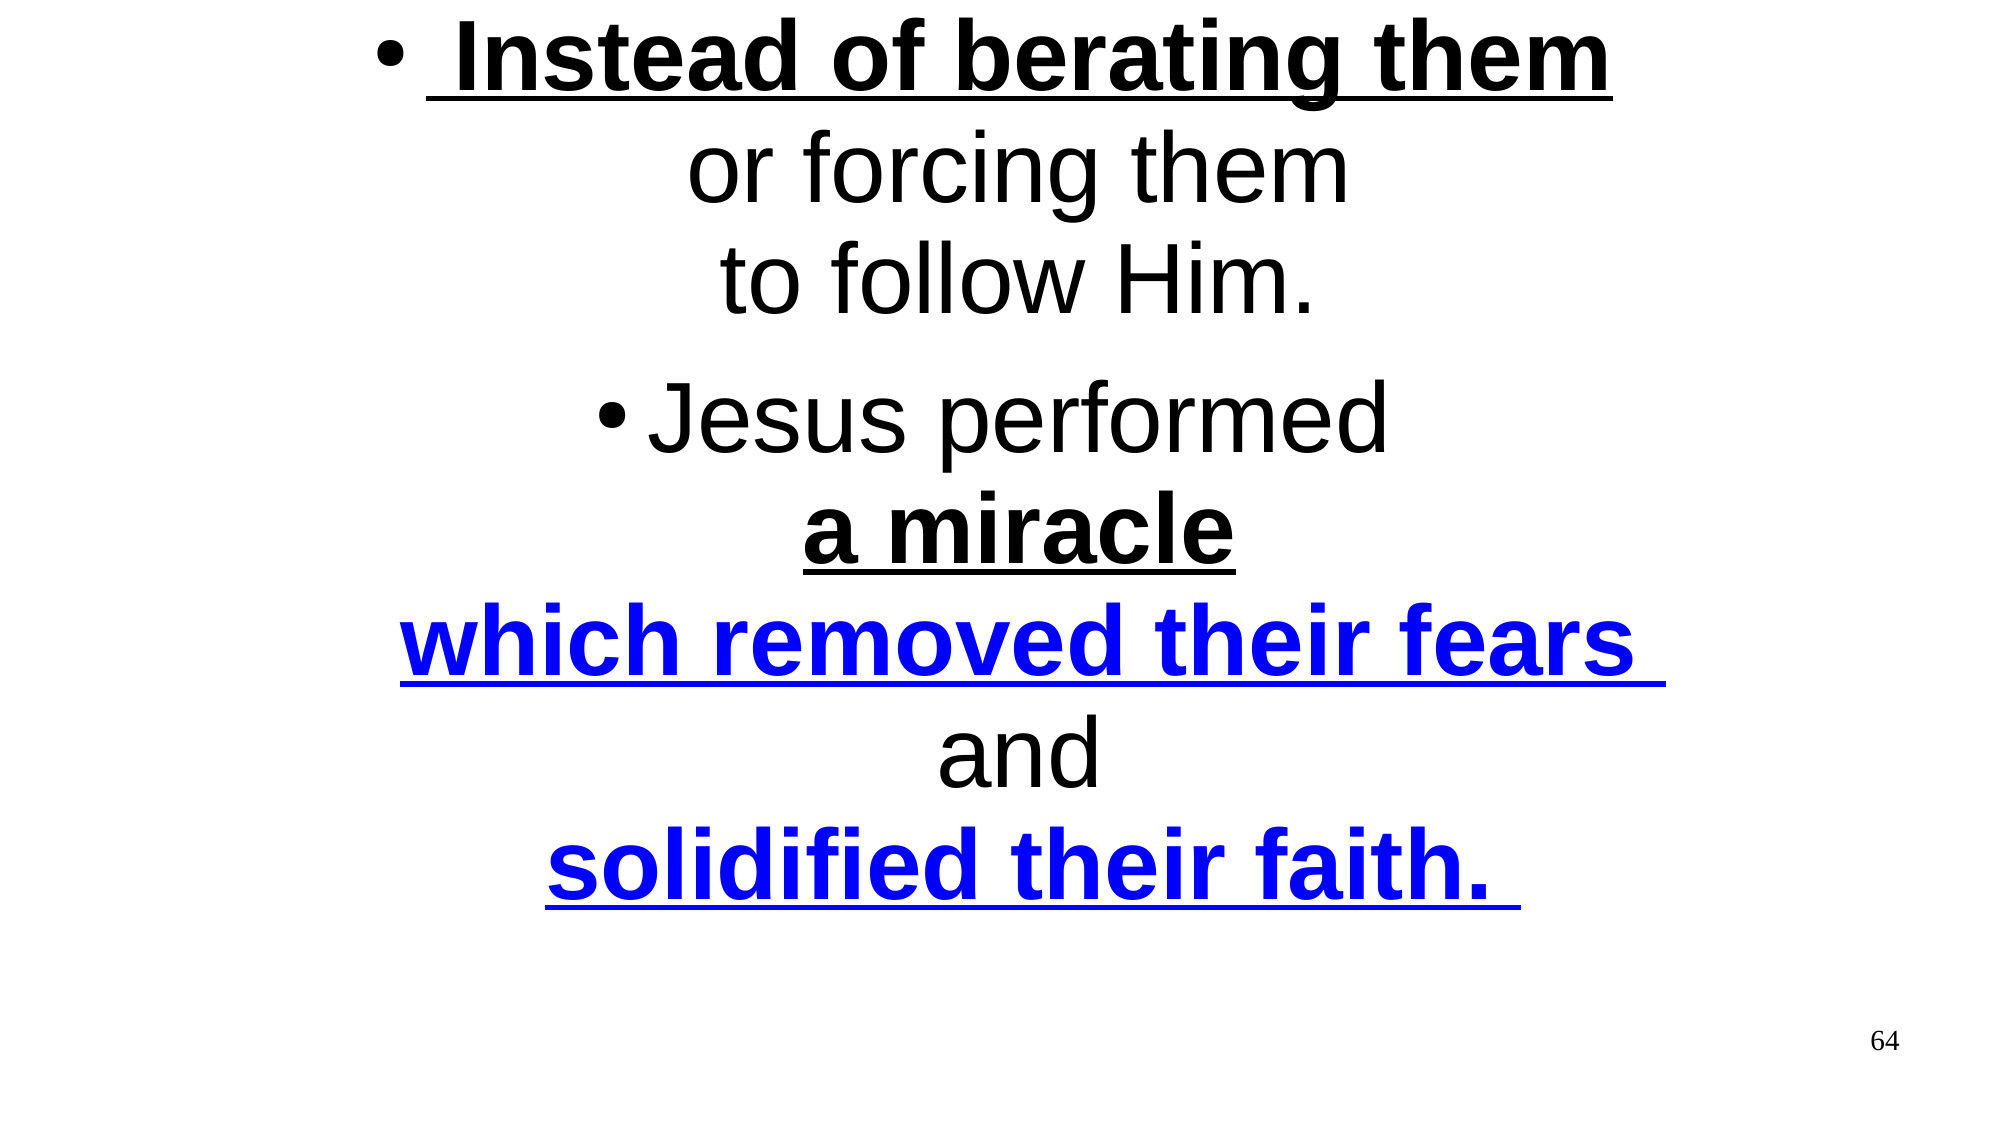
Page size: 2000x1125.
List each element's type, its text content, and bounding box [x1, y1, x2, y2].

list Instead of berating them or forcing them to follow Him. Jesus performed a miracle which removed their fears and solidified their faith. [0, 0, 1996, 1123]
